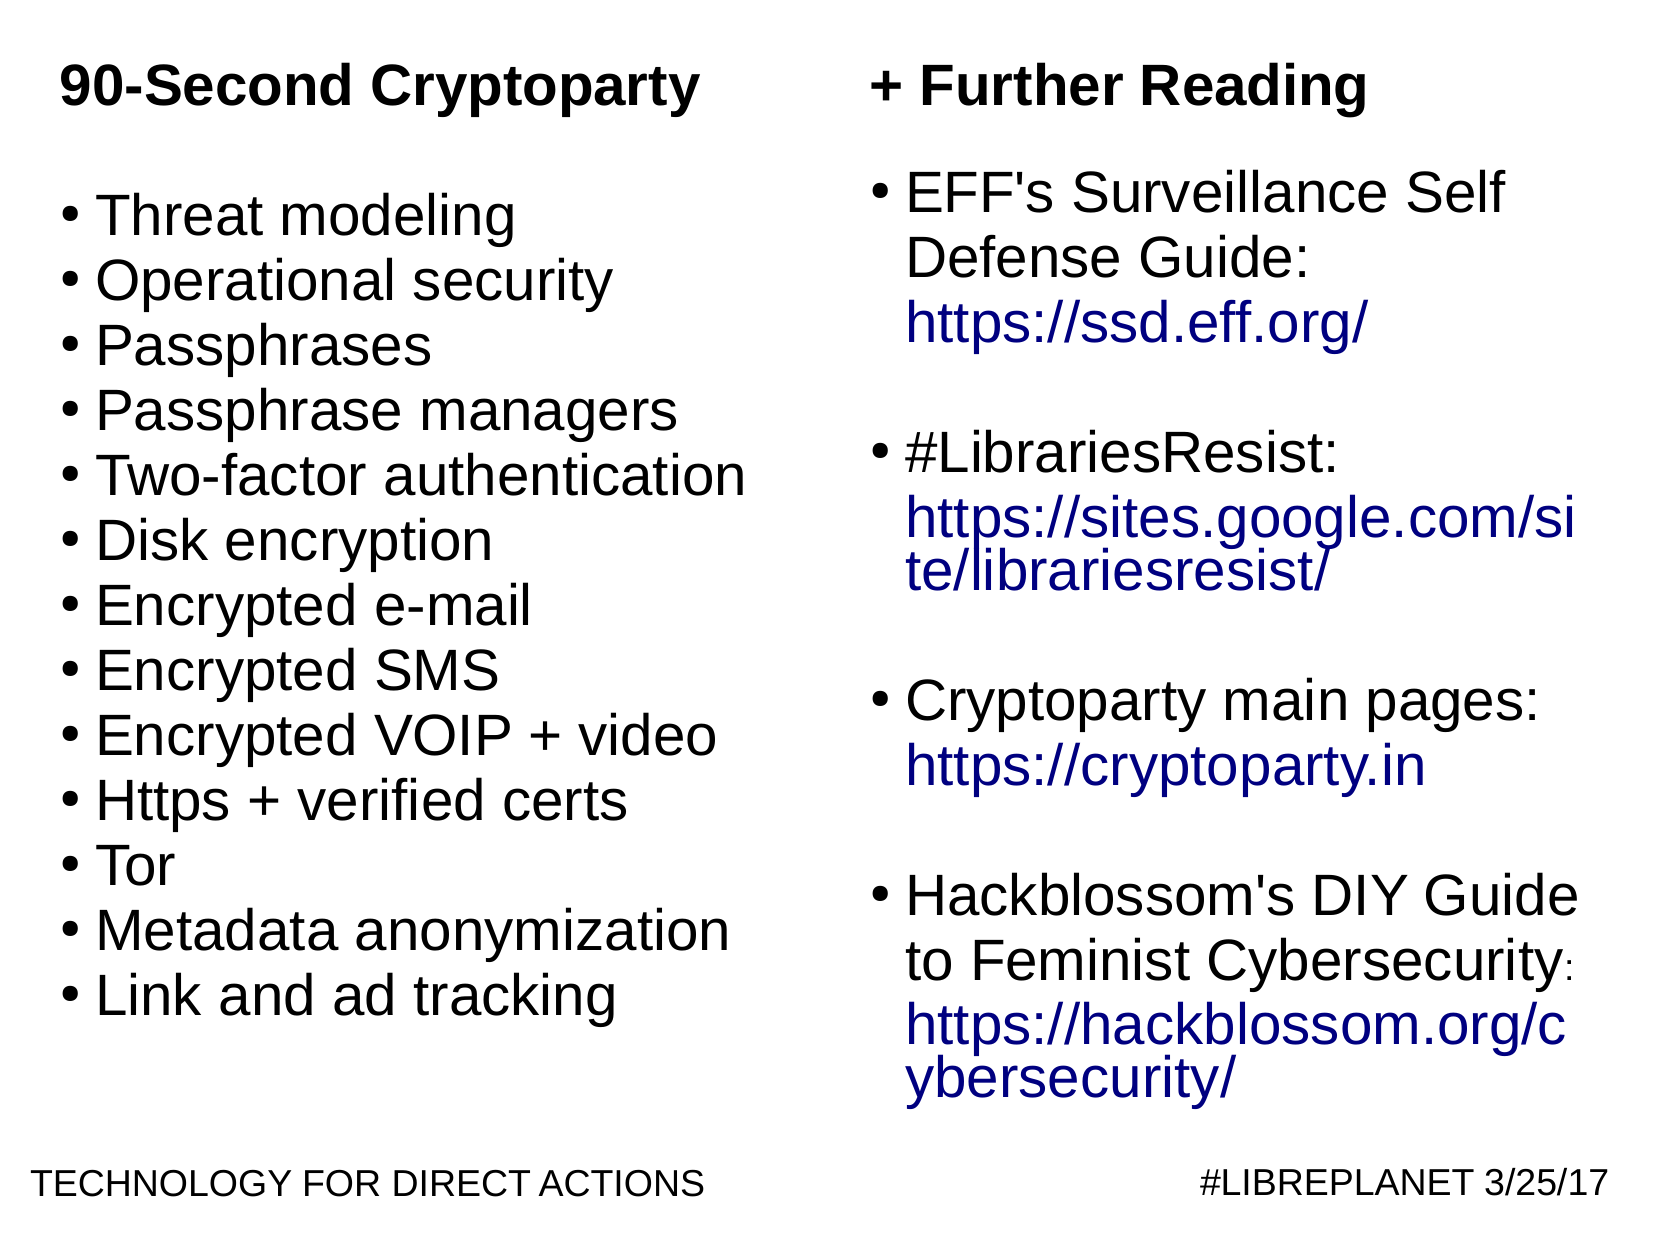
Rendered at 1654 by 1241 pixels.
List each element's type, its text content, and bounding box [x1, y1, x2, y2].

title TECHNOLOGY FOR DIRECT ACTIONS [30, 1140, 45, 1228]
text_box 90-Second Cryptoparty Threat modeling Operational security Passphrases Passphrase managers Two-factor authentication Disk encryption Encrypted e-mail Encrypted SMS Encrypted VOIP + video Https + verified certs Tor Metadata anonymization Link and ad tracking [45, 45, 856, 1241]
subtitle #LIBREPLANET 3/25/17 [1200, 1150, 1628, 1216]
text_box + Further Reading EFF's Surveillance Self Defense Guide: https://ssd.eff.org/ #LibrariesResist: https://sites.google.com/site/librariesresist/ Cryptoparty main pages: https://cryptoparty.in Hackblossom's DIY Guide to Feminist Cybersecurity:https://hackblossom.org/cybersecurity/ [855, 45, 1606, 1139]
